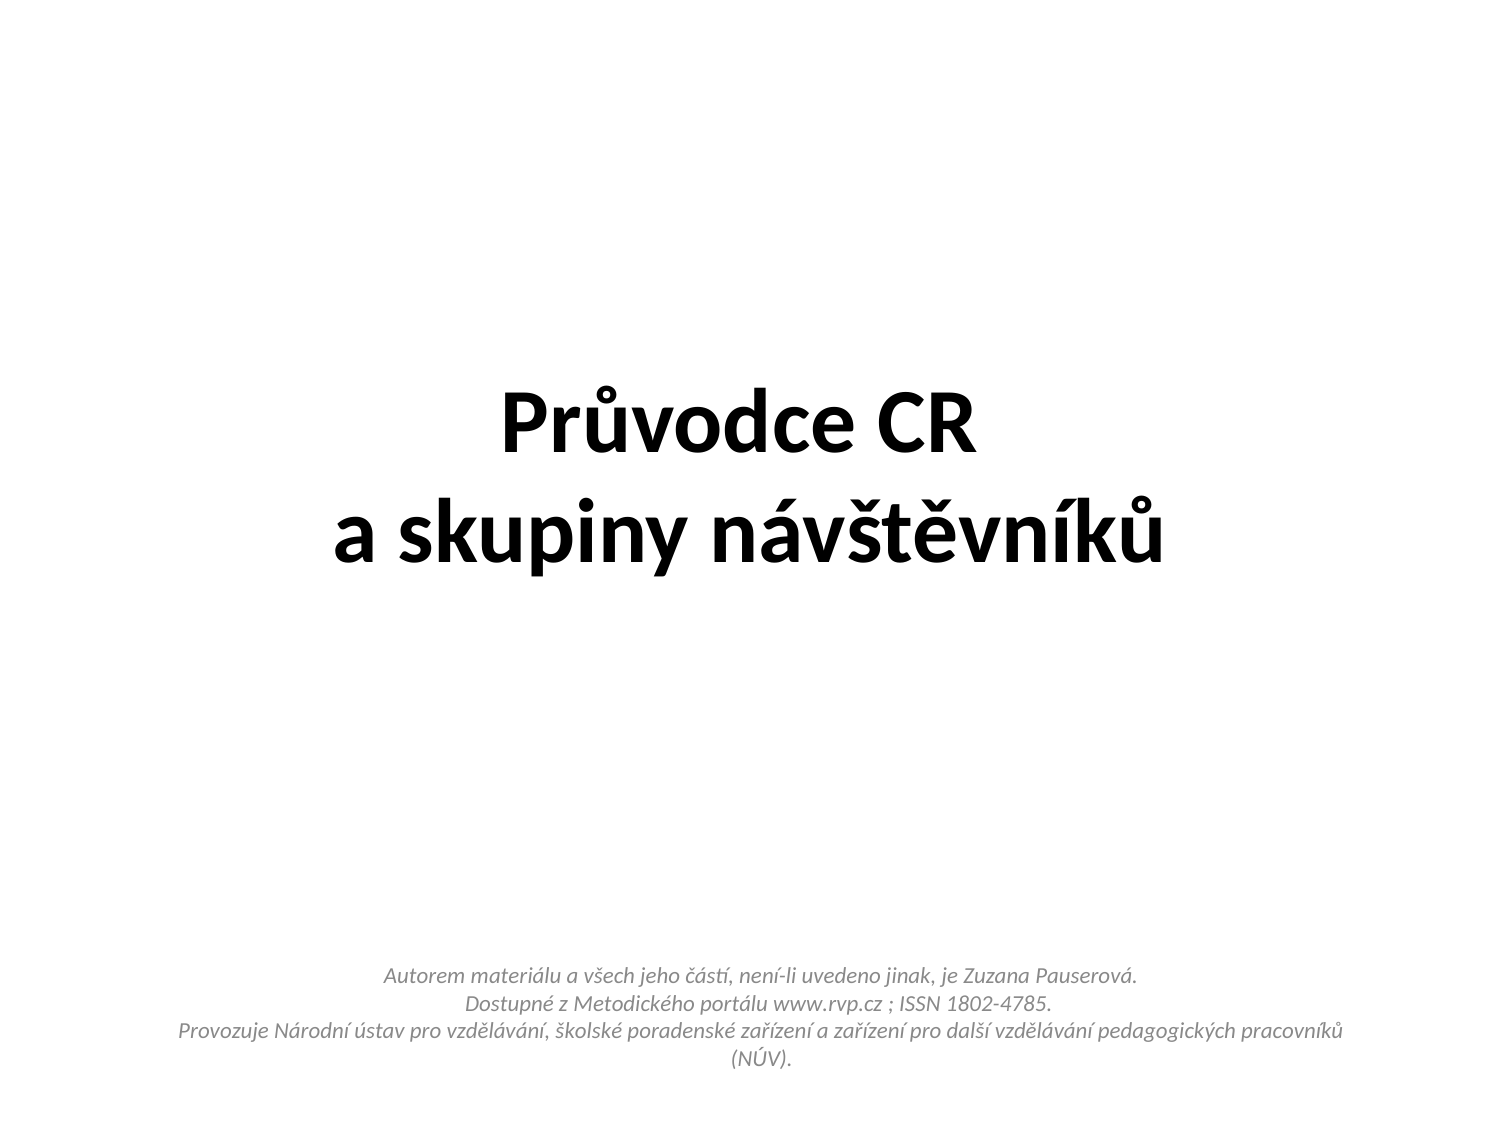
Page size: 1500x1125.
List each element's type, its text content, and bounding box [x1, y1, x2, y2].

text_box Autorem materiálu a všech jeho částí, není-li uvedeno jinak, je Zuzana Pauserová. Dostupné z Metodického portálu www.rvp.cz ; ISSN 1802-4785. Provozuje Národní ústav pro vzdělávání, školské poradenské zařízení a zařízení pro další vzdělávání pedagogických pracovníků (NÚV). [147, 999, 1377, 1060]
title Průvodce CR a skupiny návštěvníků [112, 349, 1388, 592]
